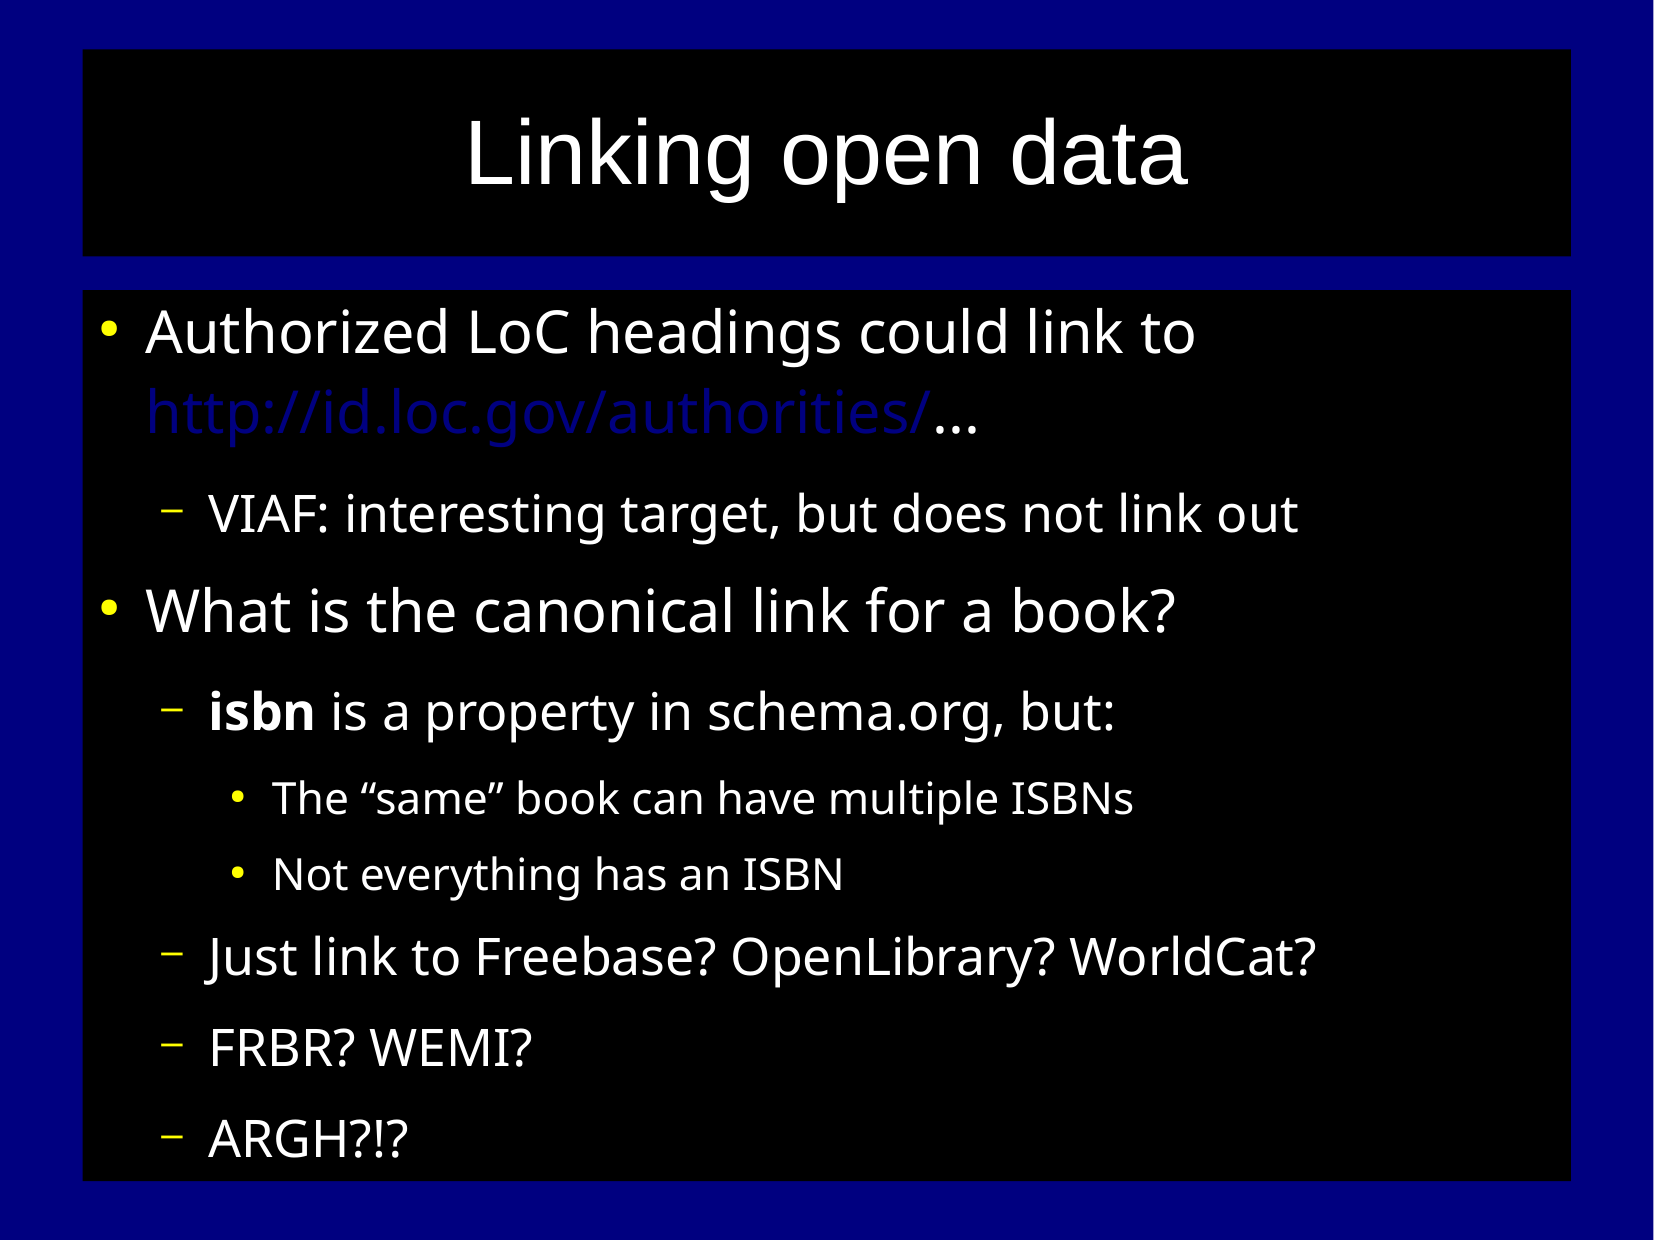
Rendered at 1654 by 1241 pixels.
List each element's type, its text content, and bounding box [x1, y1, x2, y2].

list Authorized LoC headings could link to http://id.loc.gov/authorities/... VIAF: interesting target, but does not link out What is the canonical link for a book? isbn is a property in schema.org, but: The “same” book can have multiple ISBNs Not everything has an ISBN Just link to Freebase? OpenLibrary? WorldCat? FRBR? WEMI? ARGH?!? [82, 290, 1571, 1182]
title Linking open data [82, 49, 1571, 257]
